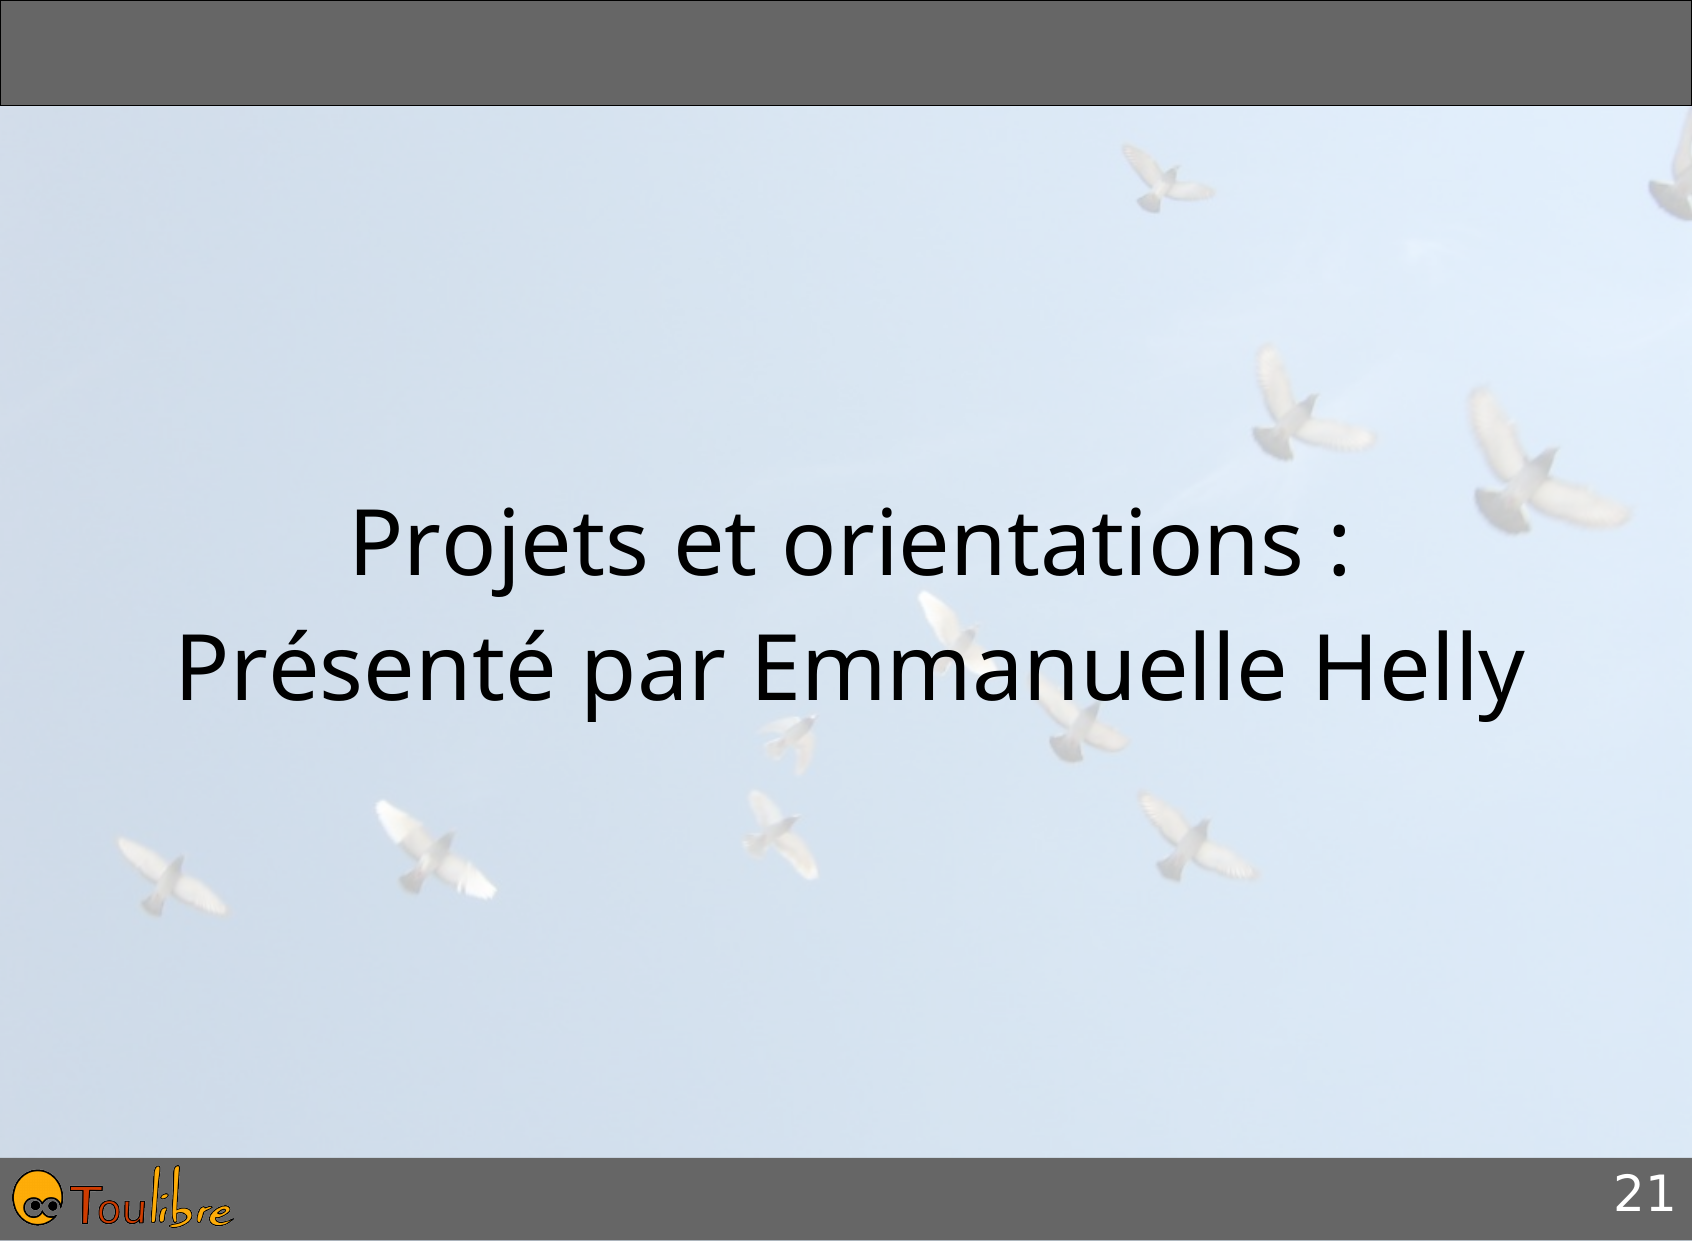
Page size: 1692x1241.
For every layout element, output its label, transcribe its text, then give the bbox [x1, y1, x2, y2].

picture [12, 1165, 234, 1228]
title Projets et orientations : Présenté par Emmanuelle Helly [89, 495, 1613, 710]
